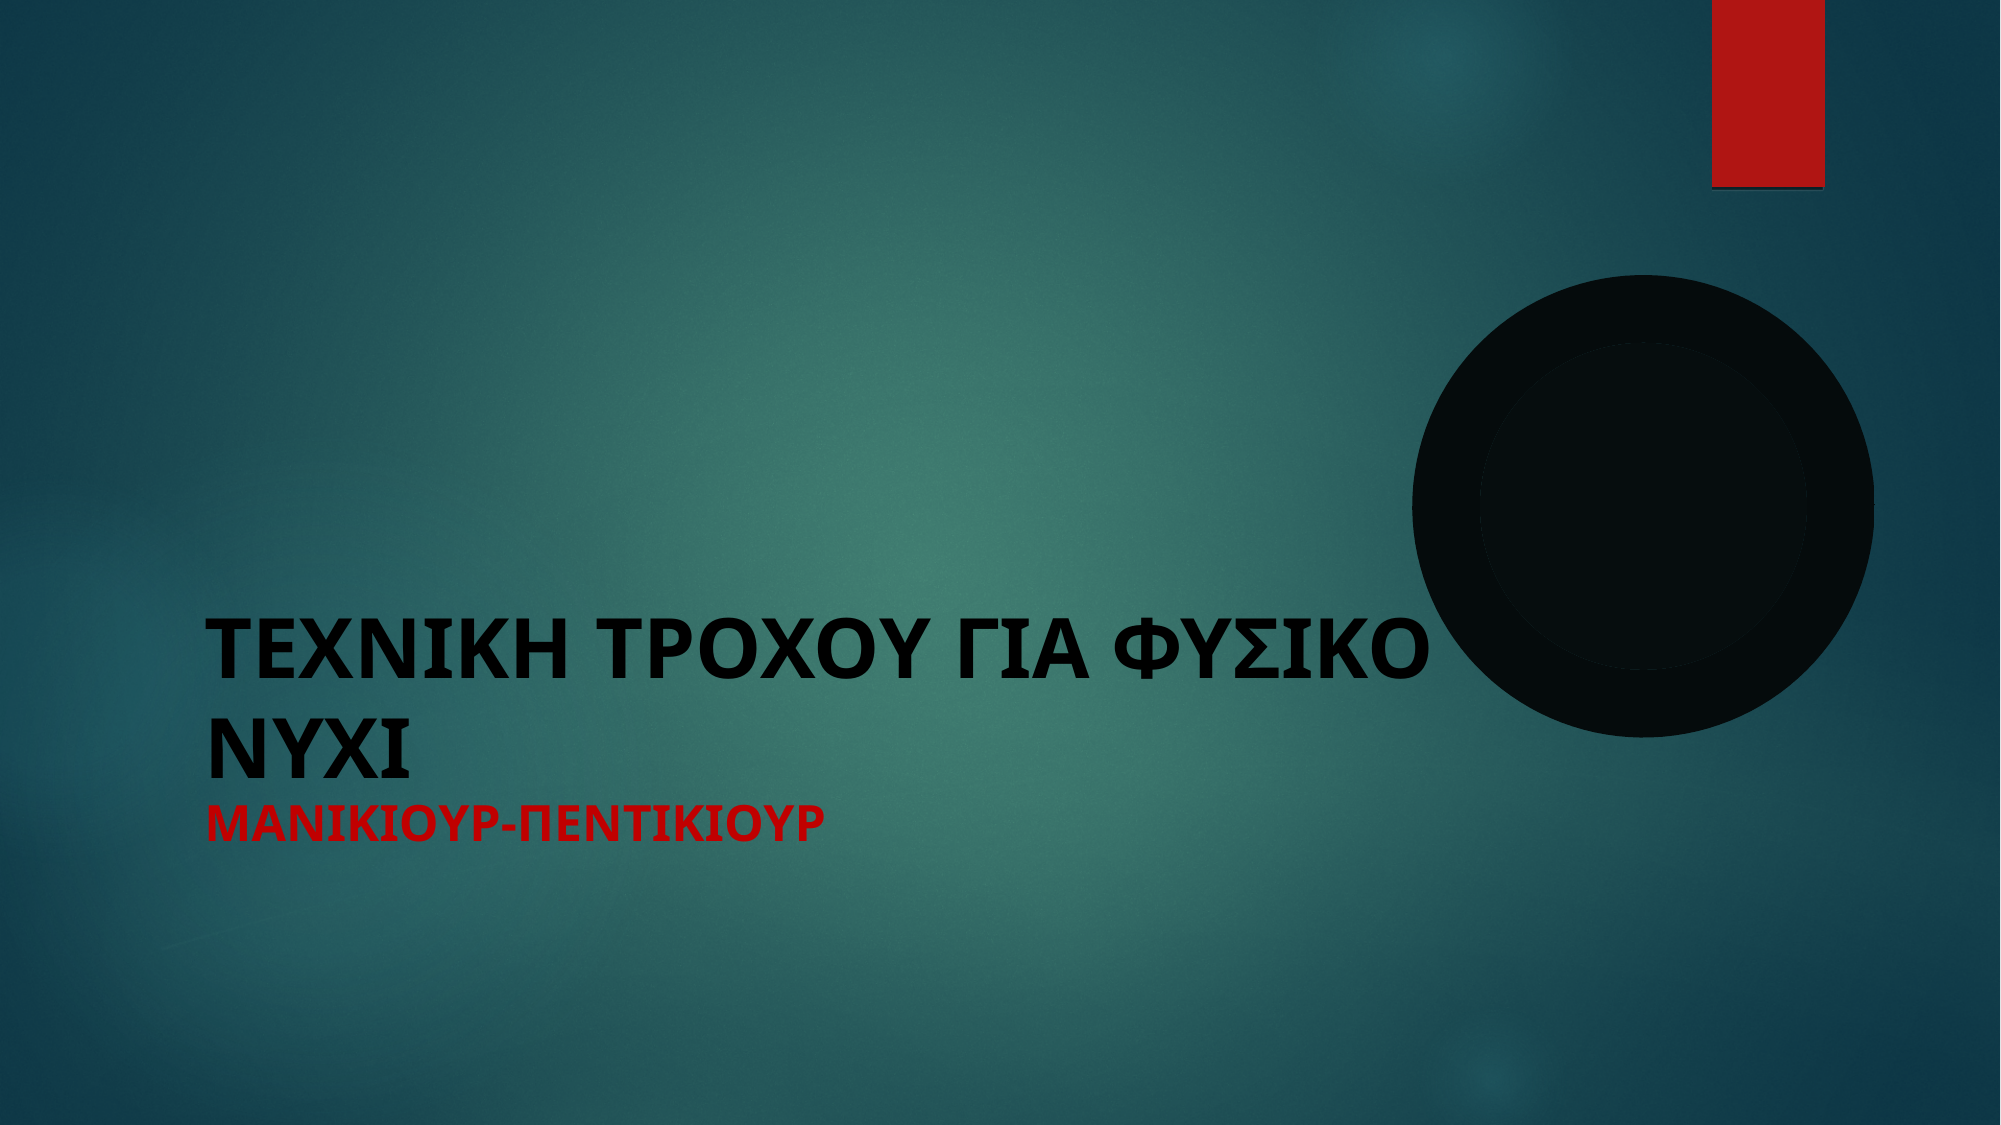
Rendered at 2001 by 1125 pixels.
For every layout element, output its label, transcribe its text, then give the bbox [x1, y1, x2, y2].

subtitle ΜΑΝΙΚΙΟΥΡ-ΠΕΝΤΙΚΙΟΥΡ [189, 783, 881, 926]
title ΤΕΧΝΙΚΗ ΤΡΟΧΟΥ ΓΙΑ ΦΥΣΙΚΟ ΝΥΧΙ [189, 587, 1638, 784]
